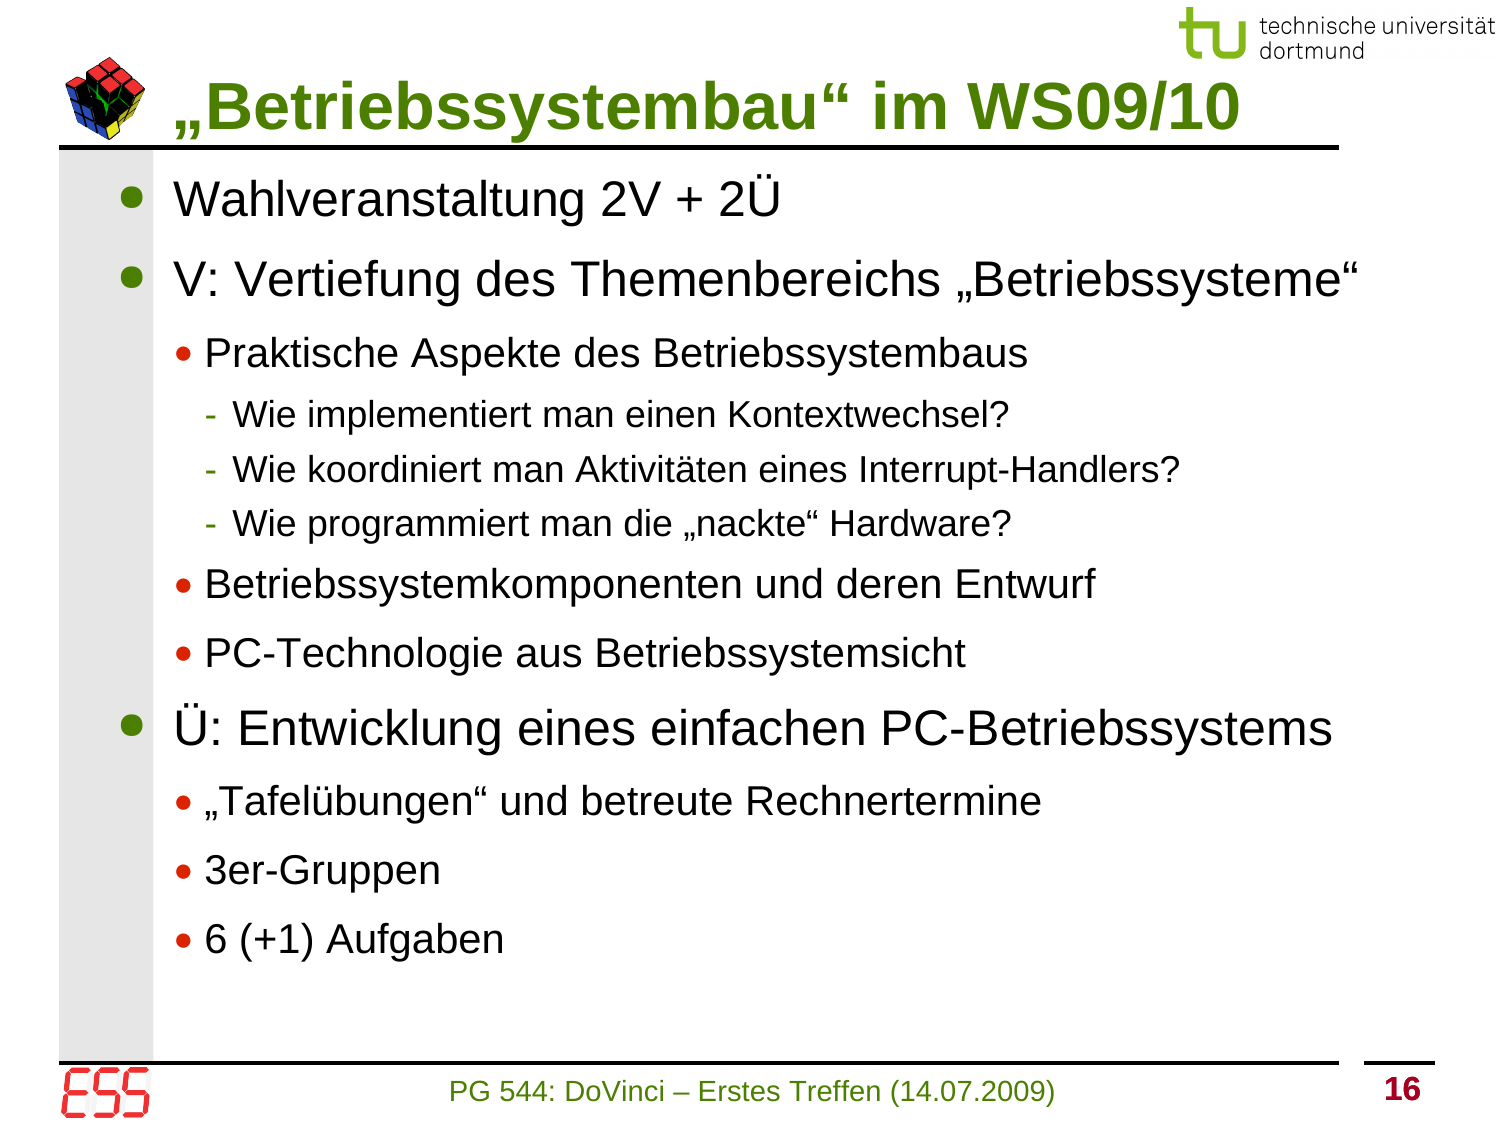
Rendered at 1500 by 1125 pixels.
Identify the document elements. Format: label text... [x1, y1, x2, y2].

picture [65, 57, 145, 140]
picture [1179, 7, 1495, 59]
title „Betriebssystembau“ im WS09/10 [171, 49, 1410, 159]
picture [61, 1067, 152, 1118]
list Wahlveranstaltung 2V + 2Ü V: Vertiefung des Themenbereichs „Betriebssysteme“ Praktische Aspekte des Betriebssystembaus Wie implementiert man einen Kontextwechsel? Wie koordiniert man Aktivitäten eines Interrupt-Handlers? Wie programmiert man die „nackte“ Hardware? Betriebssystemkomponenten und deren Entwurf PC-Technologie aus Betriebssystemsicht Ü: Entwicklung eines einfachen PC-Betriebssystems „Tafelübungen“ und betreute Rechnertermine 3er-Gruppen 6 (+1) Aufgaben [116, 171, 1474, 1064]
